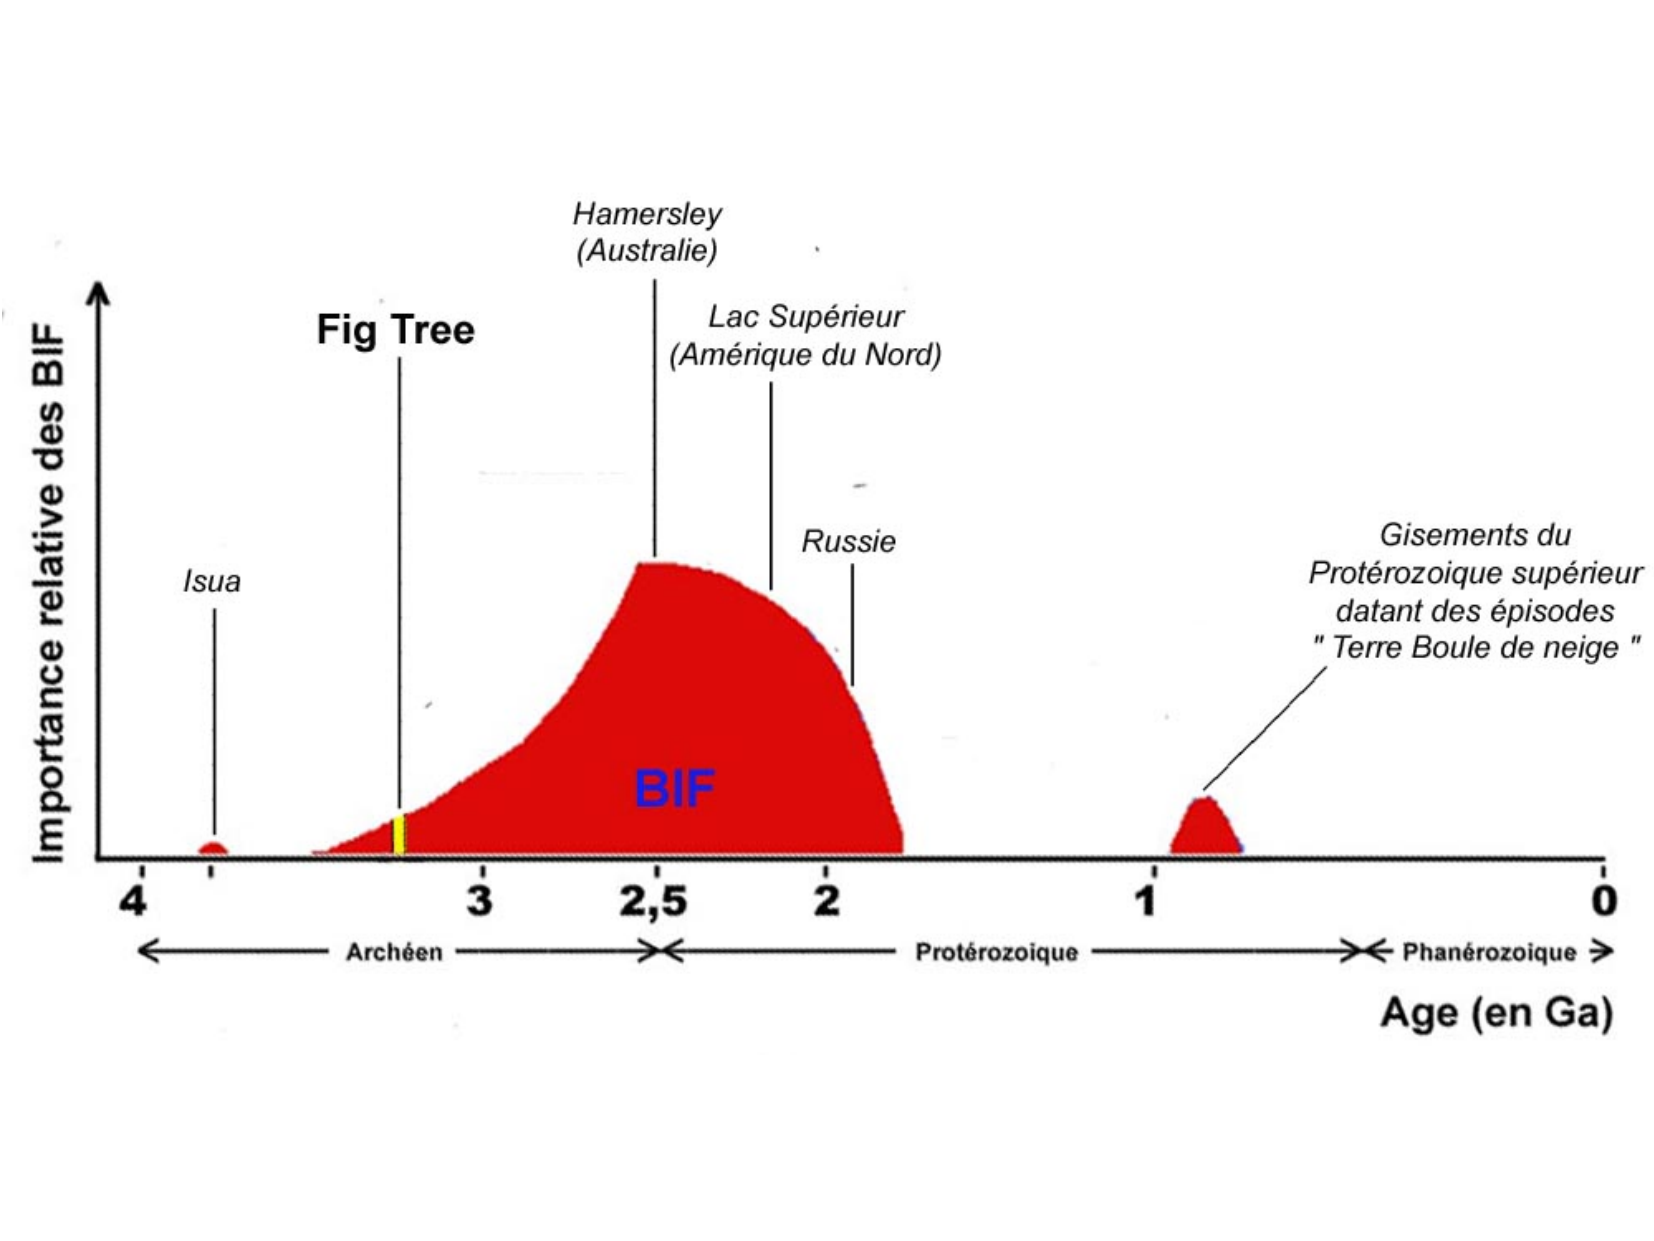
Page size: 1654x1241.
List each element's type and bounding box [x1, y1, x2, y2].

picture [2, 180, 1654, 1055]
